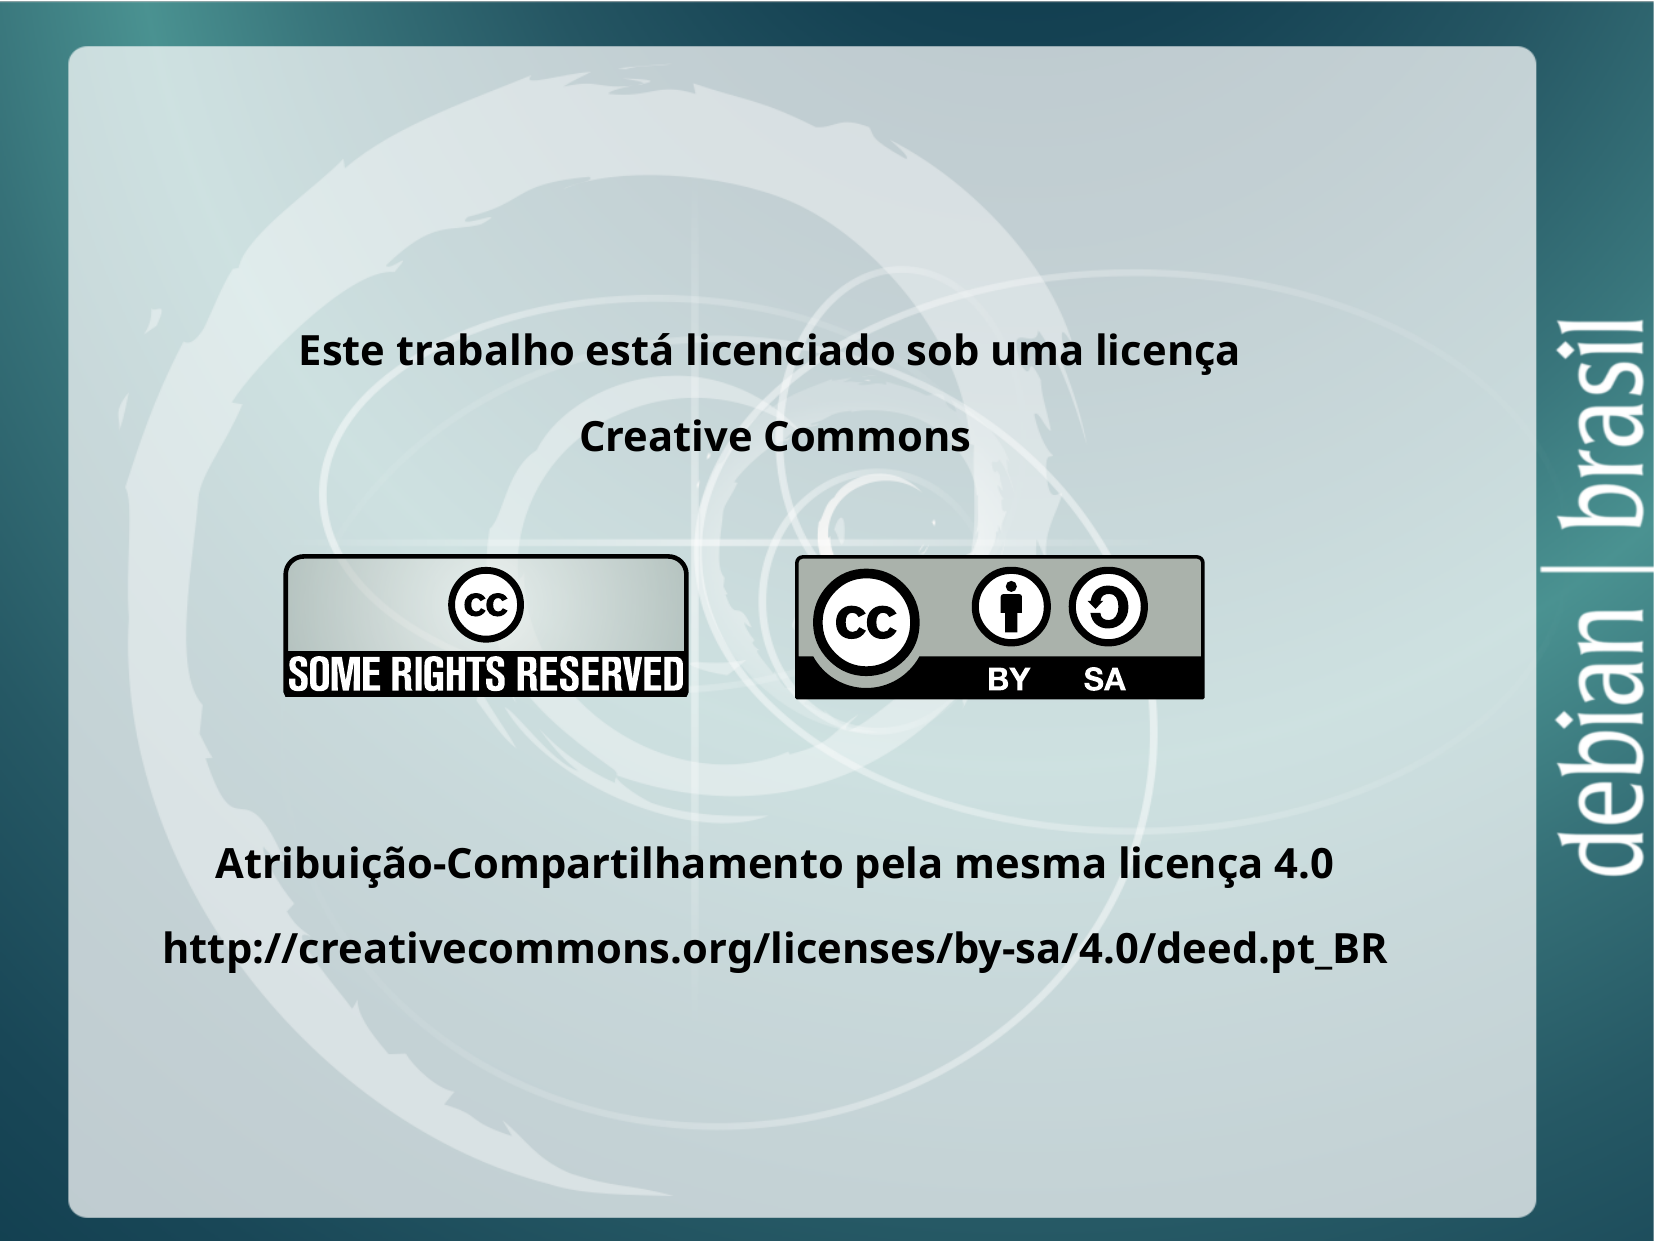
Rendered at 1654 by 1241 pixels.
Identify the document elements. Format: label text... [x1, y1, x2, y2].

picture [0, 0, 1654, 1241]
text_box Este trabalho está licenciado sob uma licença Creative Commons Atribuição-Compartilhamento pela mesma licença 4.0 http://creativecommons.org/licenses/by-sa/4.0/deed.pt_BR [147, 285, 1506, 1179]
